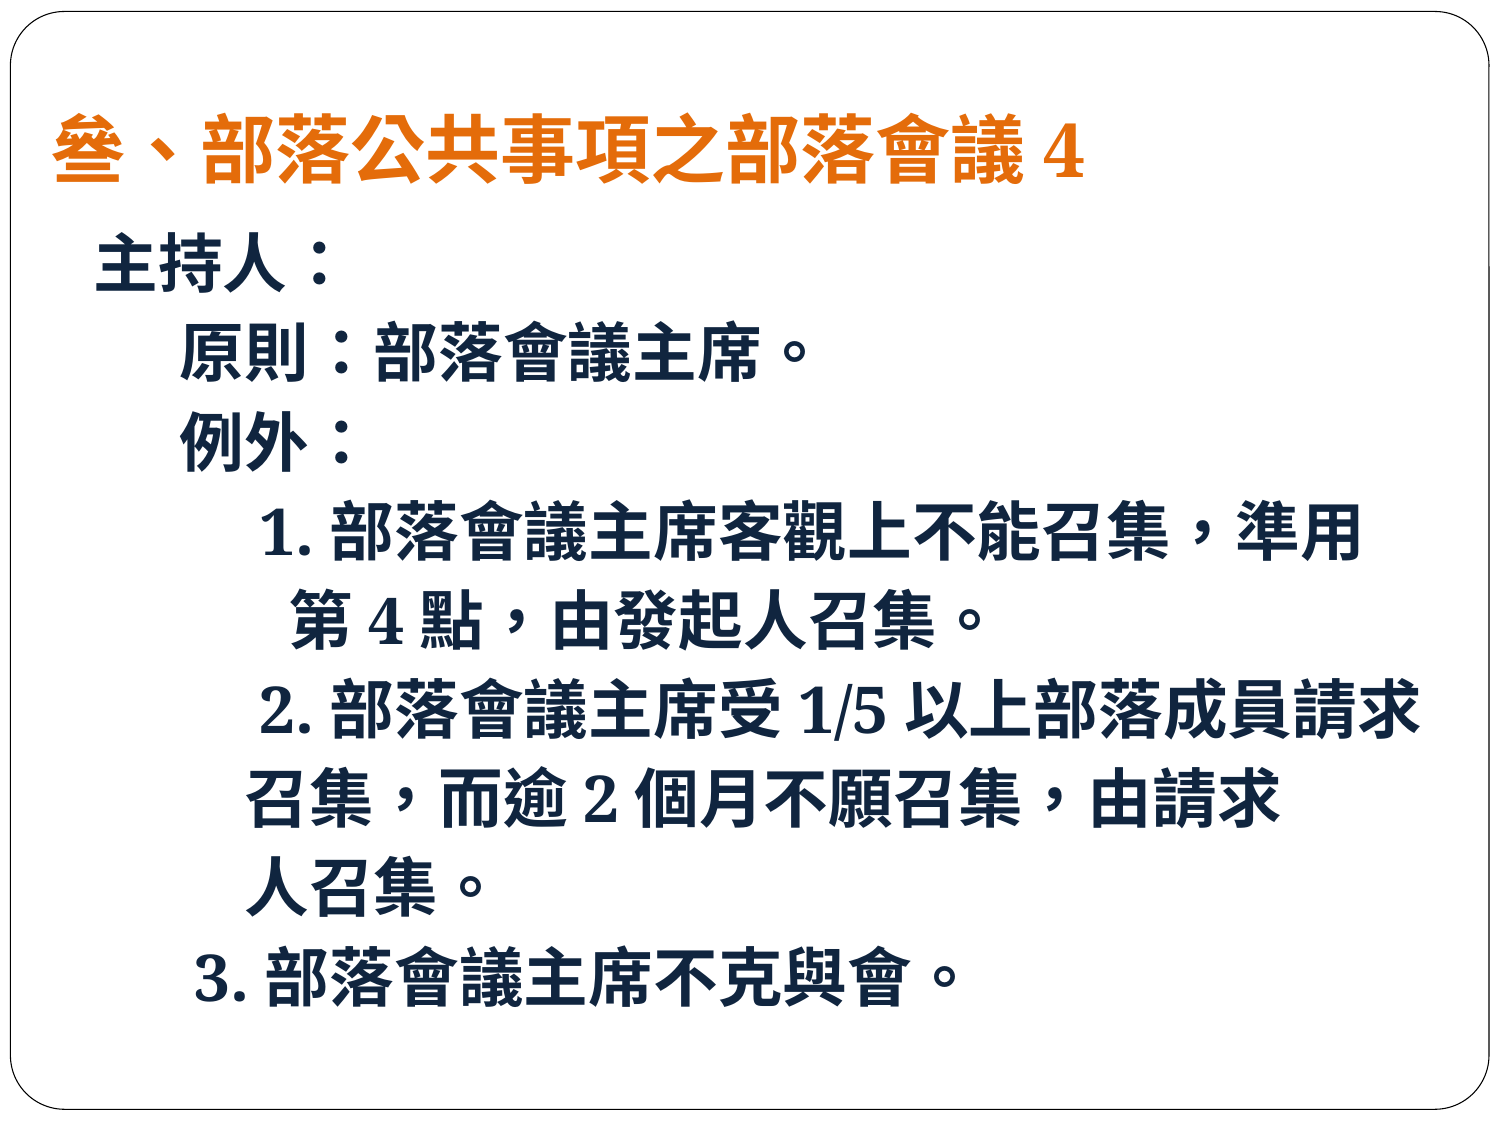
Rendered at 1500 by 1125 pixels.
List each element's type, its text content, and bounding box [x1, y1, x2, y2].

text_box 主持人： 原則：部落會議主席。 例外： 1.部落會議主席客觀上不能召集，準用 第4點，由發起人召集。 2.部落會議主席受1/5以上部落成員請求 召集，而逾2個月不願召集，由請求 人召集。 3.部落會議主席不克與會。 [42, 207, 1500, 1035]
text_box 叄、部落公共事項之部落會議4 [42, 66, 1471, 207]
